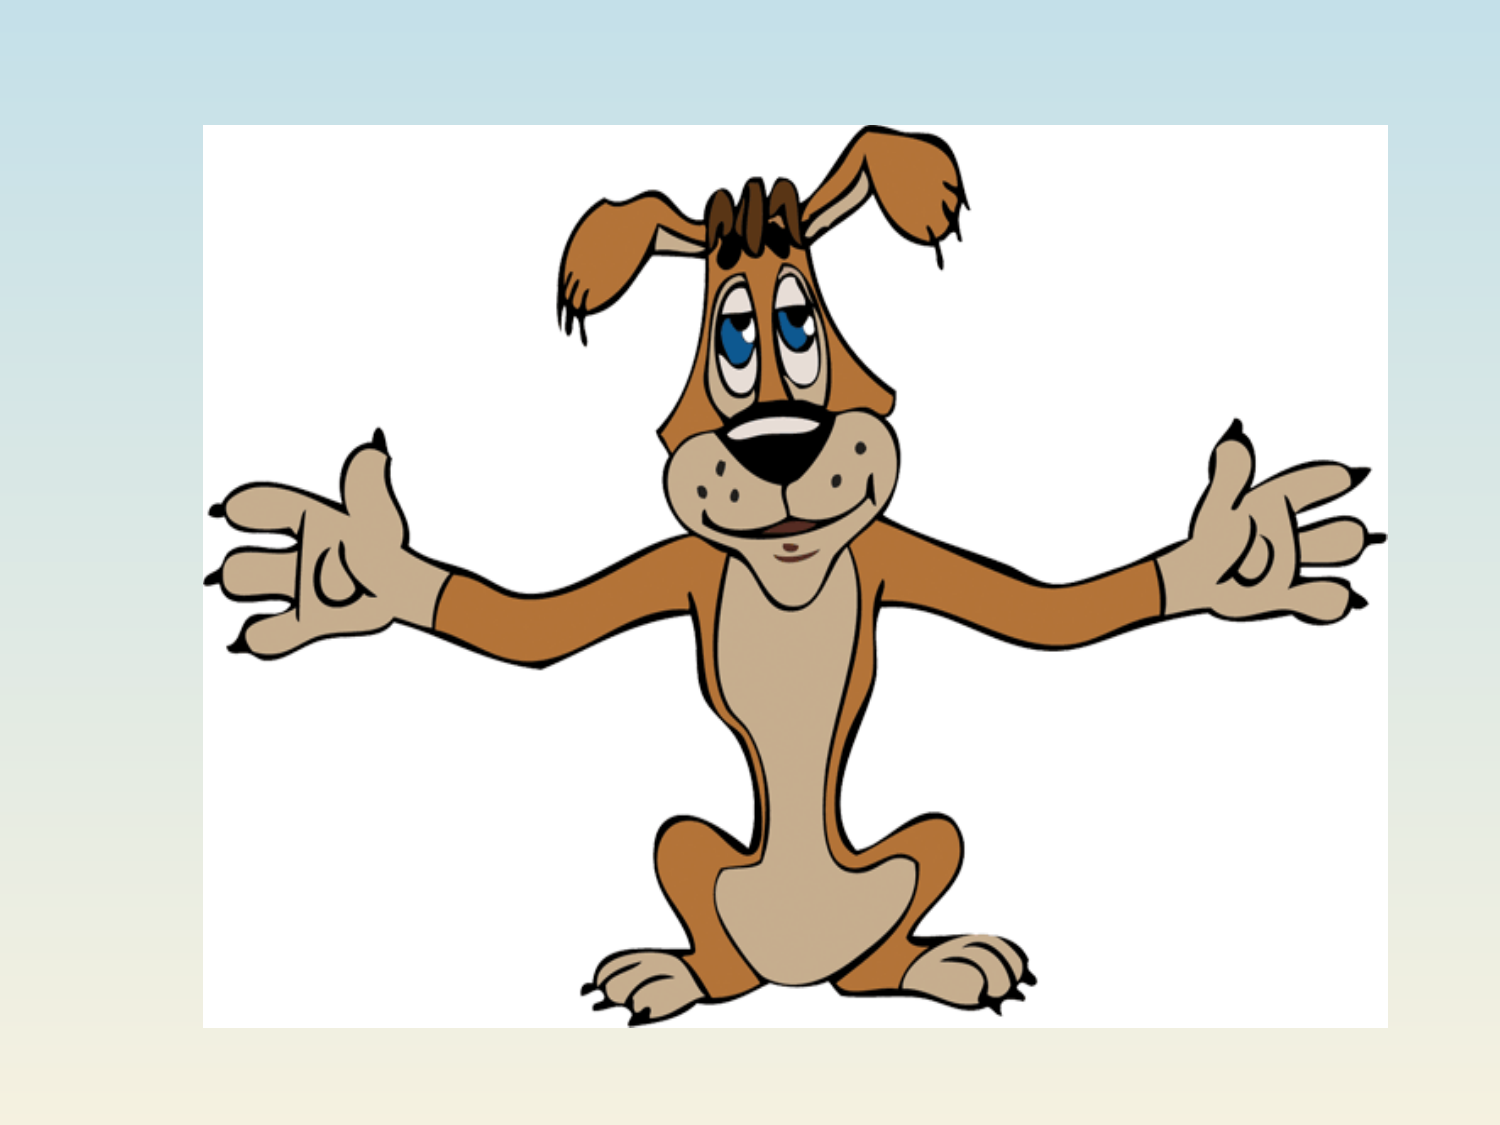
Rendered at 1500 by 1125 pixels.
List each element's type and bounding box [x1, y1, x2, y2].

picture [203, 125, 1388, 1028]
